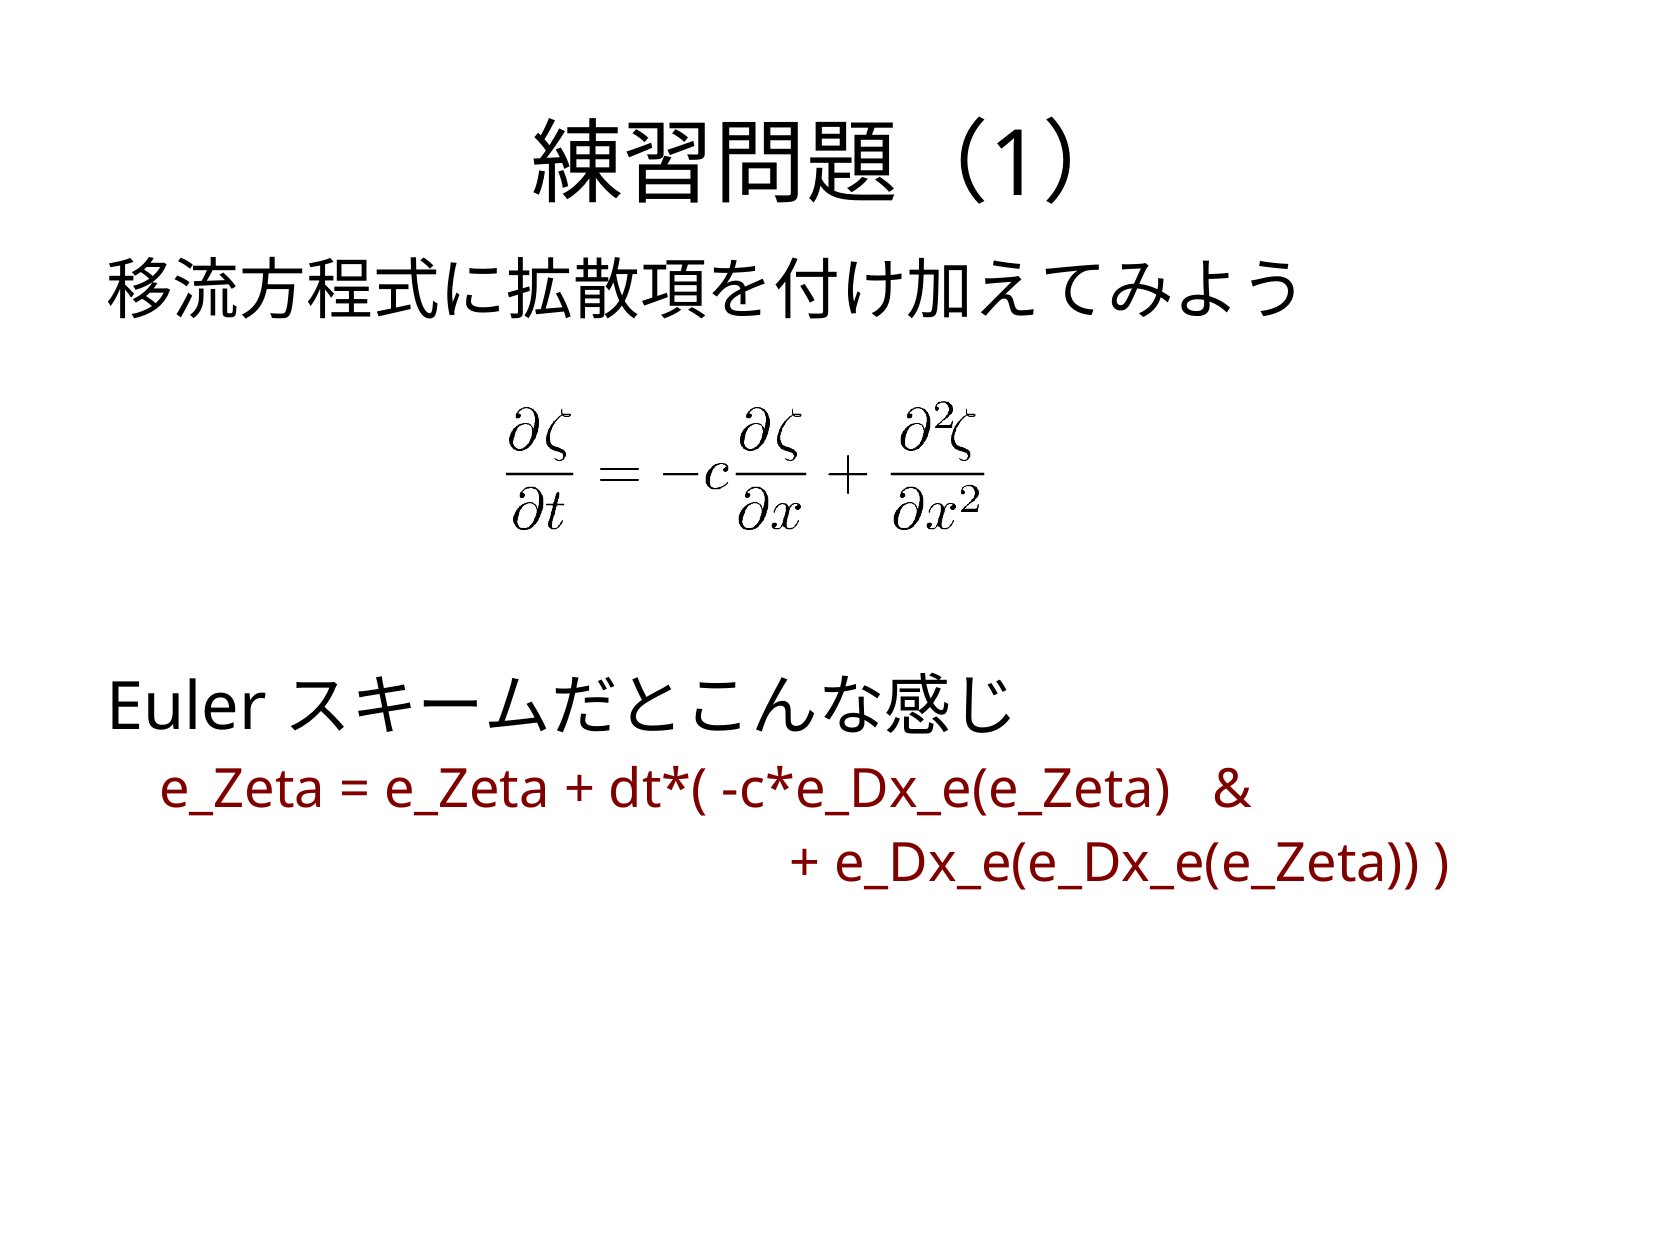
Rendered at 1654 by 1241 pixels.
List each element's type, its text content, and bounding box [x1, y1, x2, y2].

picture [501, 397, 992, 532]
title 練習問題（1） [88, 59, 1577, 236]
list 移流方程式に拡散項を付け加えてみよう Euler スキームだとこんな感じ e_Zeta = e_Zeta + dt*( -c*e_Dx_e(e_Zeta) & + e_Dx_e(e_Dx_e(e_Zeta)) ) [88, 236, 1577, 1040]
